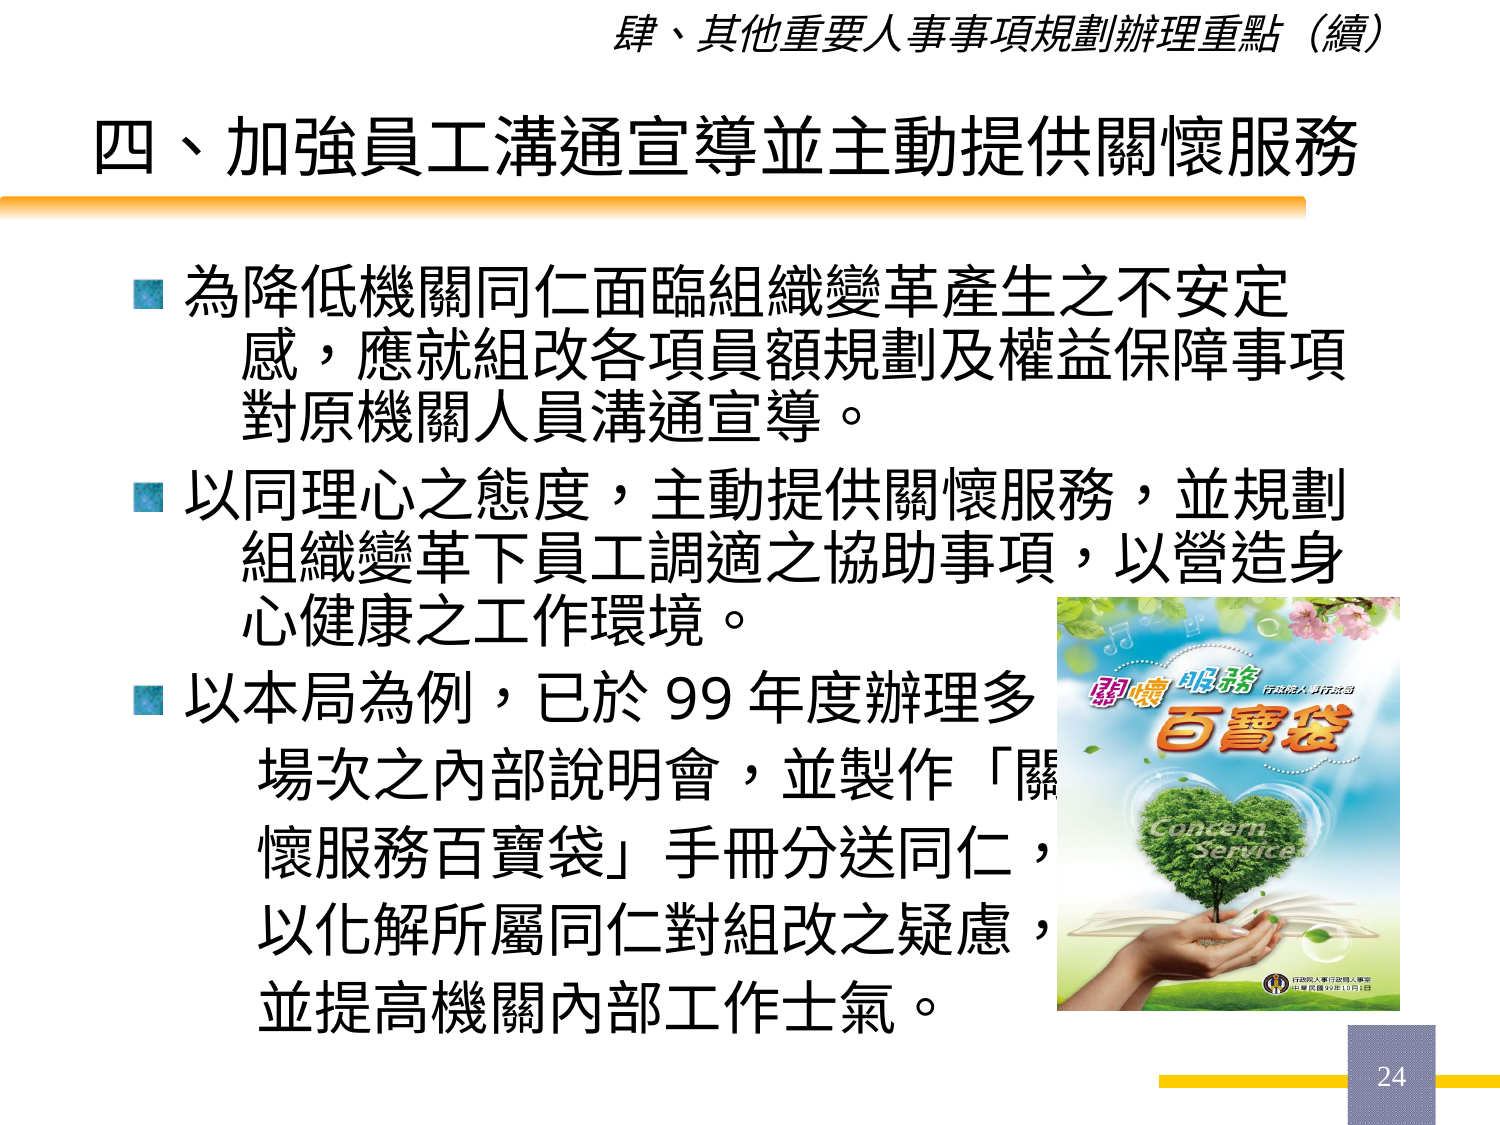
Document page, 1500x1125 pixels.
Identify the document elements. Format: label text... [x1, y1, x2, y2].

text_box [1347, 1025, 1436, 1125]
picture [1057, 597, 1400, 1011]
text_box 肆、其他重要人事事項規劃辦理重點（續） [596, 0, 1453, 66]
list 為降低機關同仁面臨組織變革產生之不安定感，應就組改各項員額規劃及權益保障事項對原機關人員溝通宣導。 以同理心之態度，主動提供關懷服務，並規劃組織變革下員工調適之協助事項，以營造身心健康之工作環境。 以本局為例，已於99年度辦理多 場次之內部說明會，並製作「關 懷服務百寶袋」手冊分送同仁， 以化解所屬同仁對組改之疑慮， 並提高機關內部工作士氣。 [112, 255, 1388, 1083]
title 四、加強員工溝通宣導並主動提供關懷服務 [76, 54, 1500, 193]
